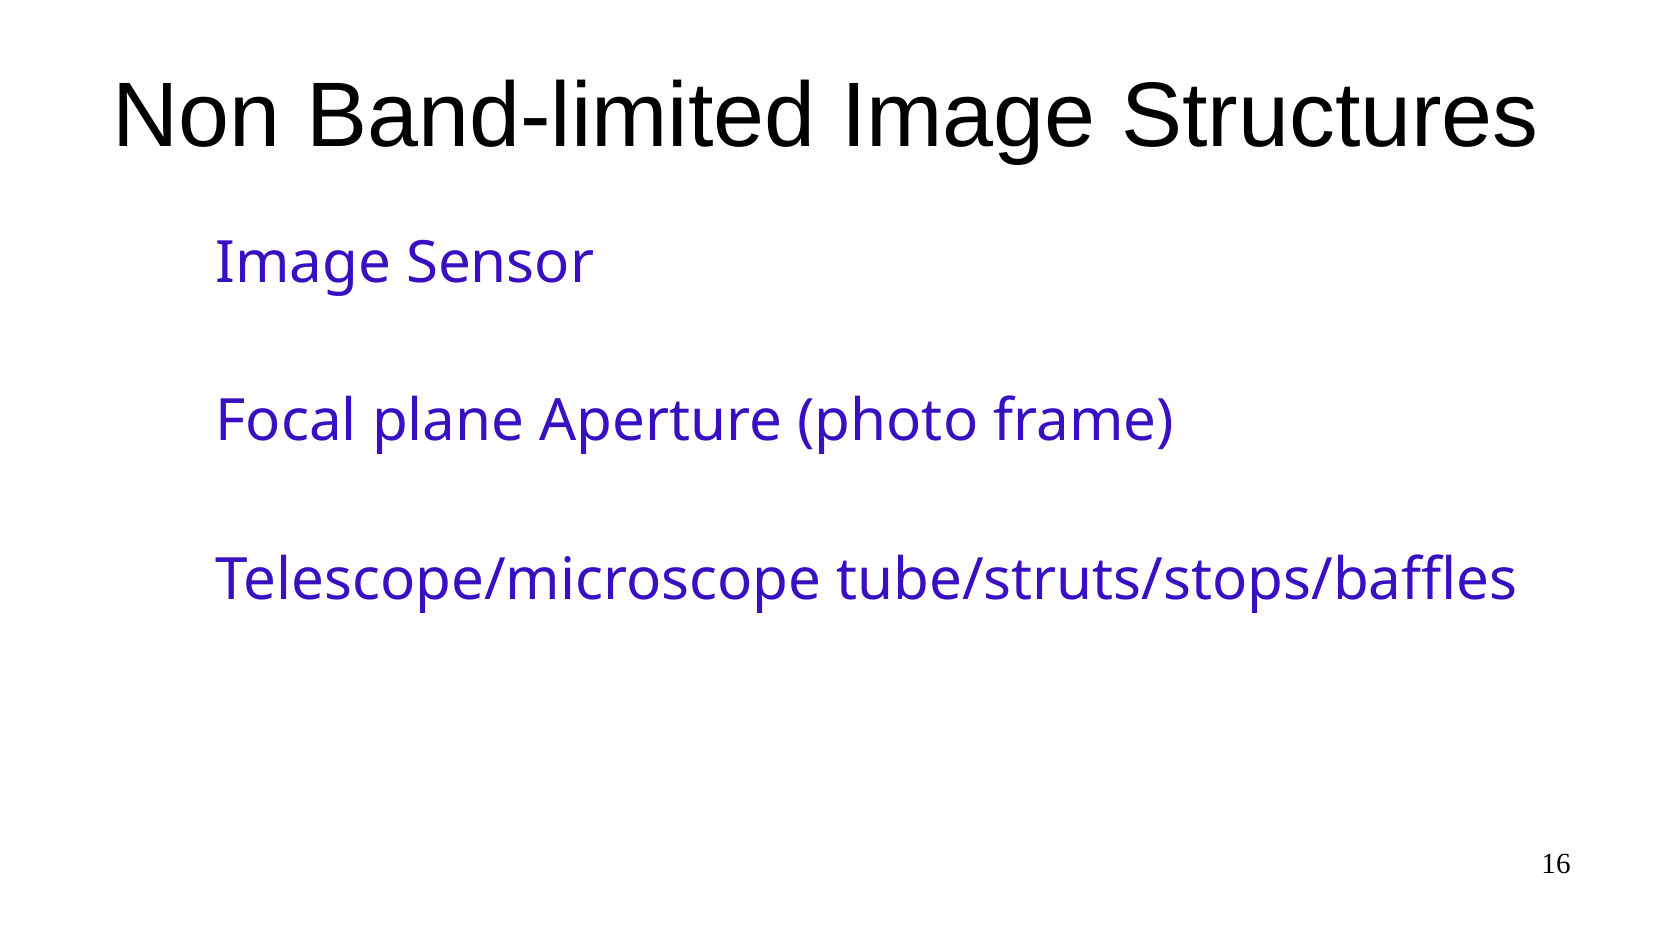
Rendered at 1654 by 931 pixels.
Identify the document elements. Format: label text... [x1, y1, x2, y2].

title Non Band-limited Image Structures [82, 37, 1571, 193]
text_box Image Sensor Focal plane Aperture (photo frame) Telescope/microscope tube/struts/stops/baffles [200, 212, 1571, 802]
